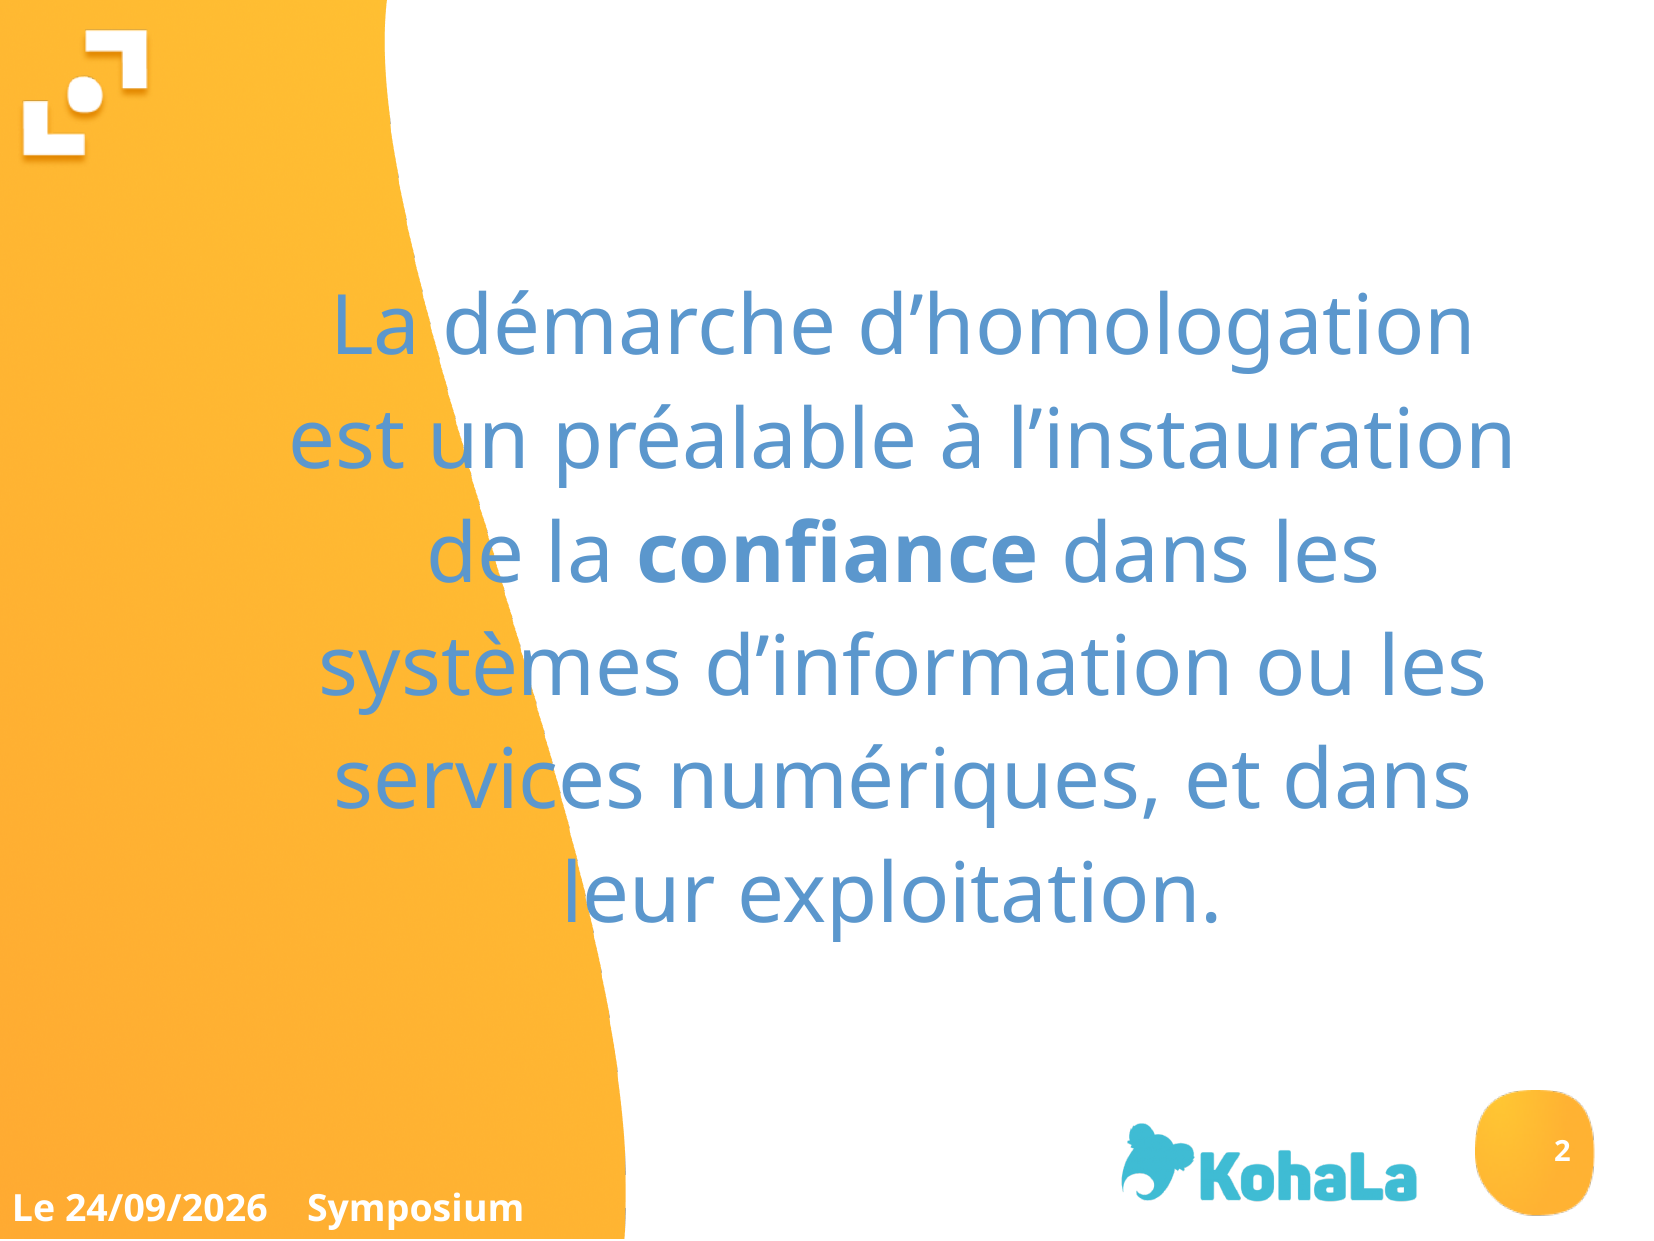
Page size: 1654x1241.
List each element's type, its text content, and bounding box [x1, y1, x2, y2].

picture [0, 0, 626, 1241]
picture [1116, 1090, 1595, 1217]
subtitle La démarche d’homologation est un préalable à l’instauration de la confiance dans les systèmes d’information ou les services numériques, et dans leur exploitation. [283, 126, 1524, 1087]
